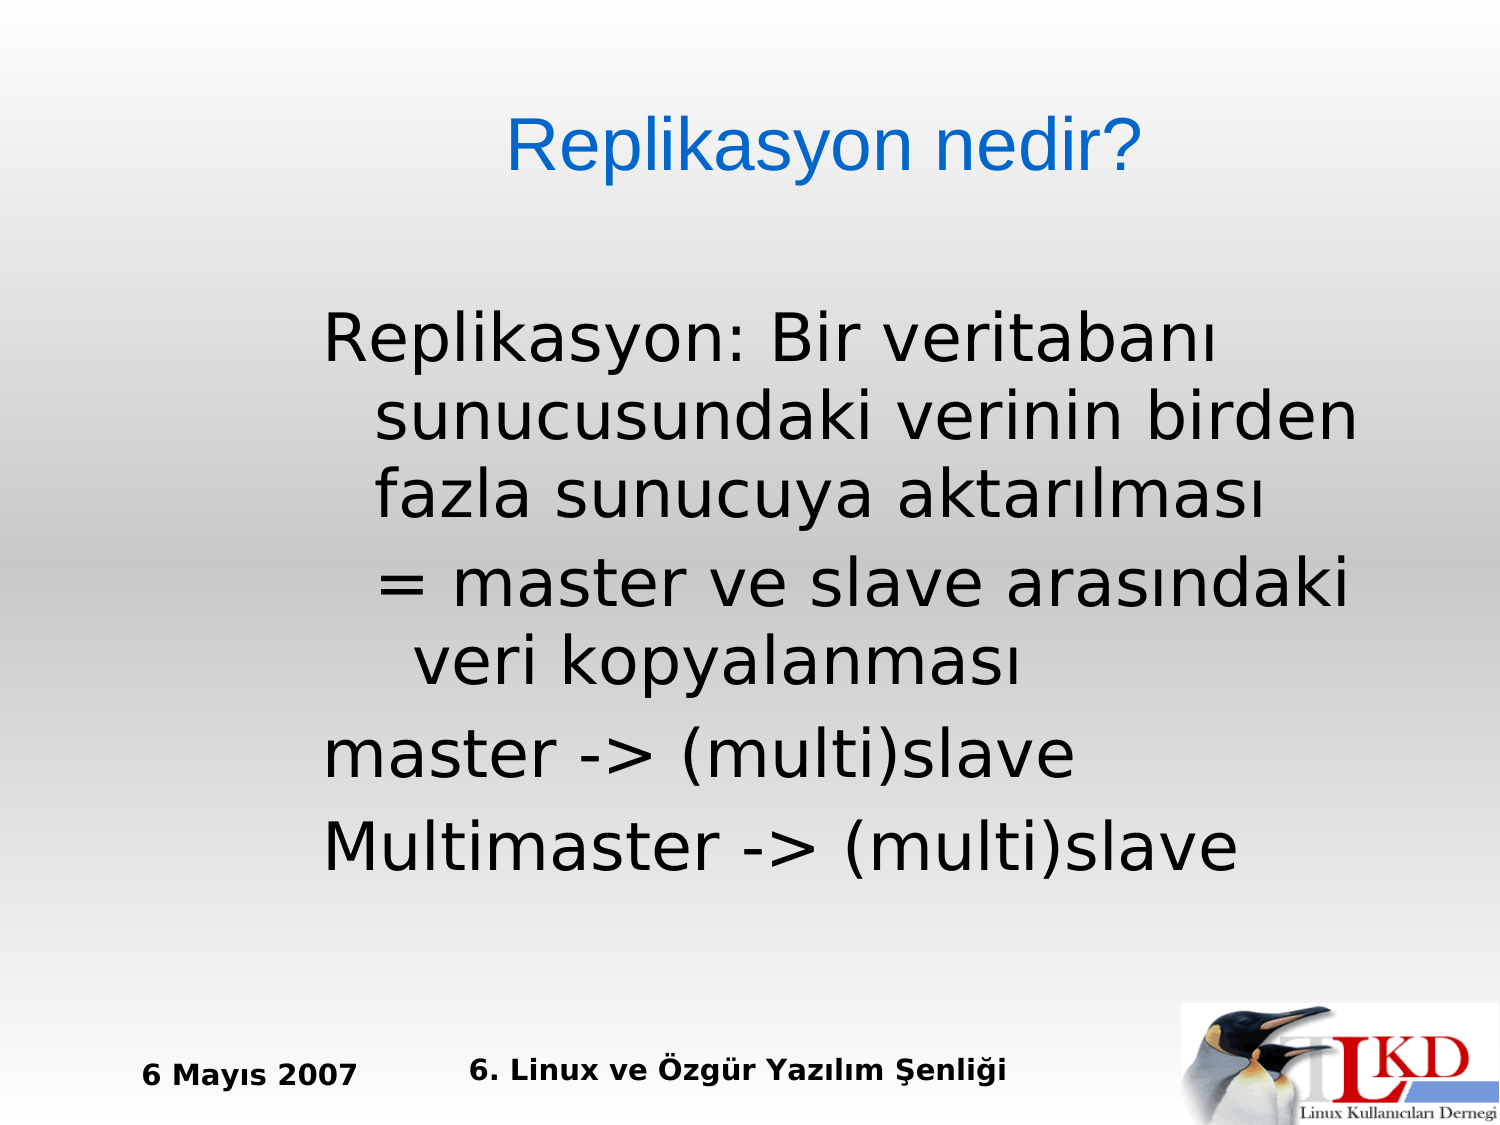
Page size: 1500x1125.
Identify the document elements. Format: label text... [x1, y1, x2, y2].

picture [1181, 1003, 1499, 1125]
title Replikasyon nedir? [224, 49, 1425, 238]
list Replikasyon: Bir veritabanı sunucusundaki verinin birden fazla sunucuya aktarılması = master ve slave arasındaki veri kopyalanması master -> (multi)slave Multimaster -> (multi)slave [224, 299, 1425, 975]
